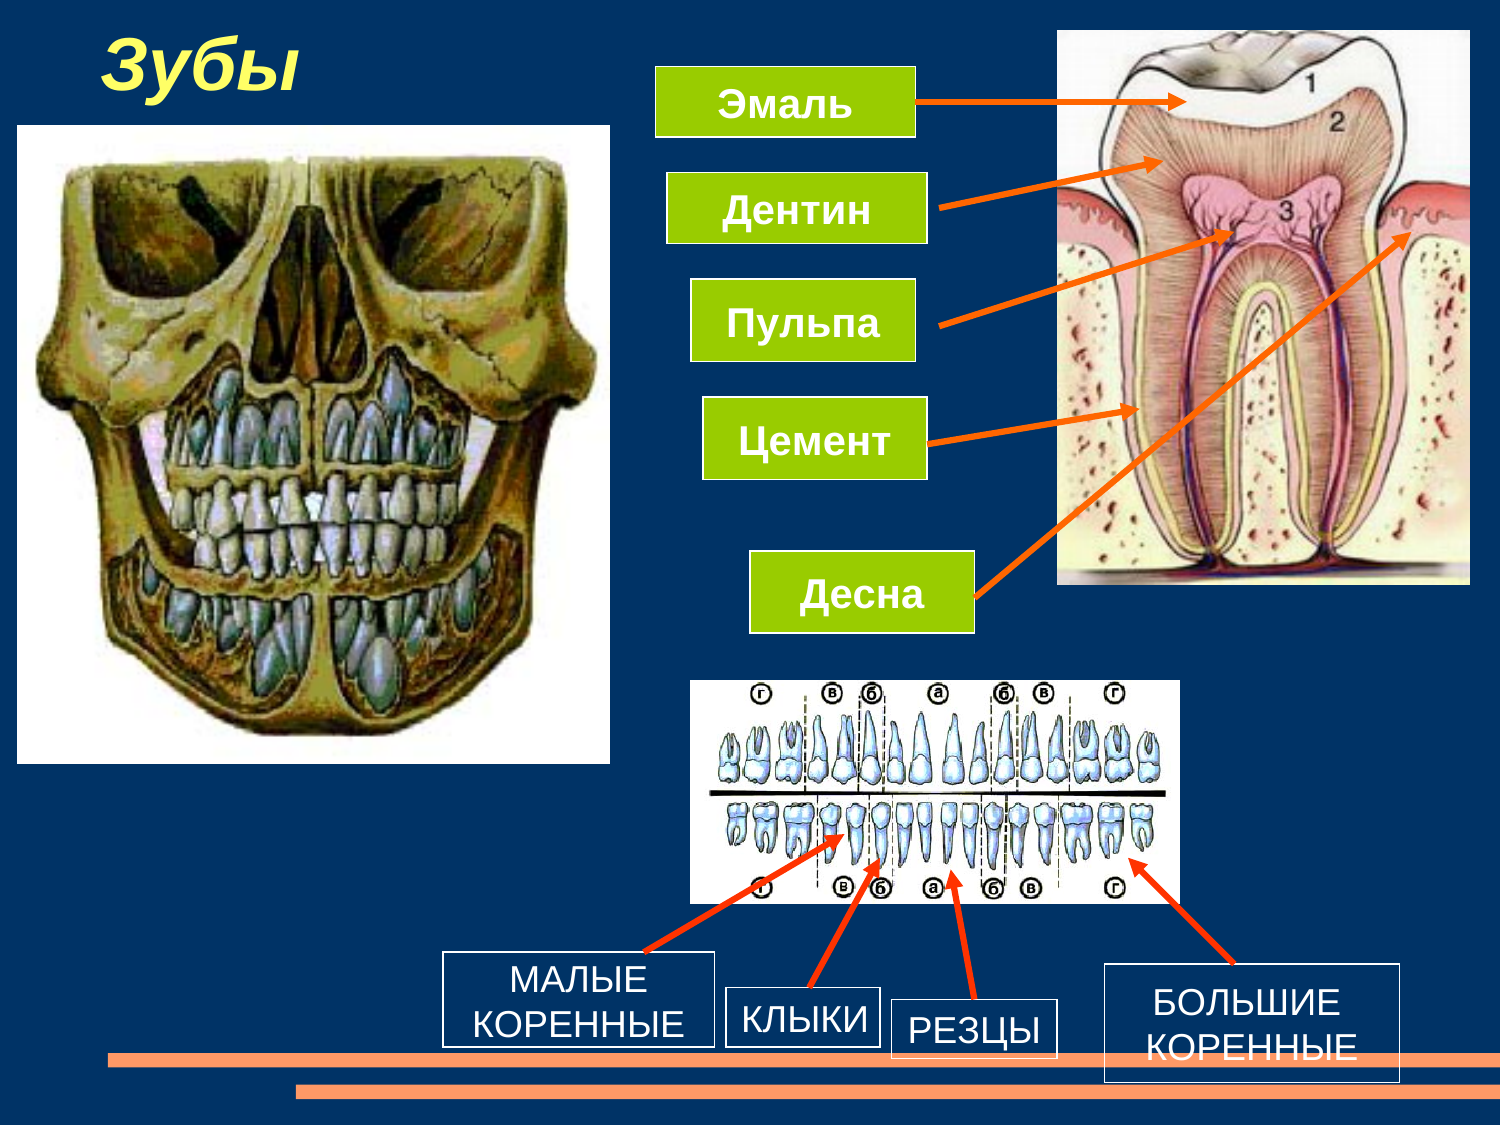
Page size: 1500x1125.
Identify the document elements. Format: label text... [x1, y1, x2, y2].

title Зубы [17, 0, 384, 121]
text_box КЛЫКИ [726, 987, 880, 1047]
text_box Эмаль [655, 66, 916, 138]
text_box Дентин [667, 172, 928, 244]
text_box РЕЗЦЫ [891, 999, 1058, 1059]
text_box МАЛЫЕ КОРЕННЫЕ [442, 952, 715, 1047]
picture [17, 125, 610, 764]
picture [690, 680, 1180, 904]
text_box Десна [749, 550, 975, 634]
text_box Пульпа [690, 278, 916, 362]
picture [1057, 30, 1470, 585]
text_box БОЛЬШИЕ КОРЕННЫЕ [1104, 964, 1400, 1083]
text_box Цемент [702, 397, 928, 480]
